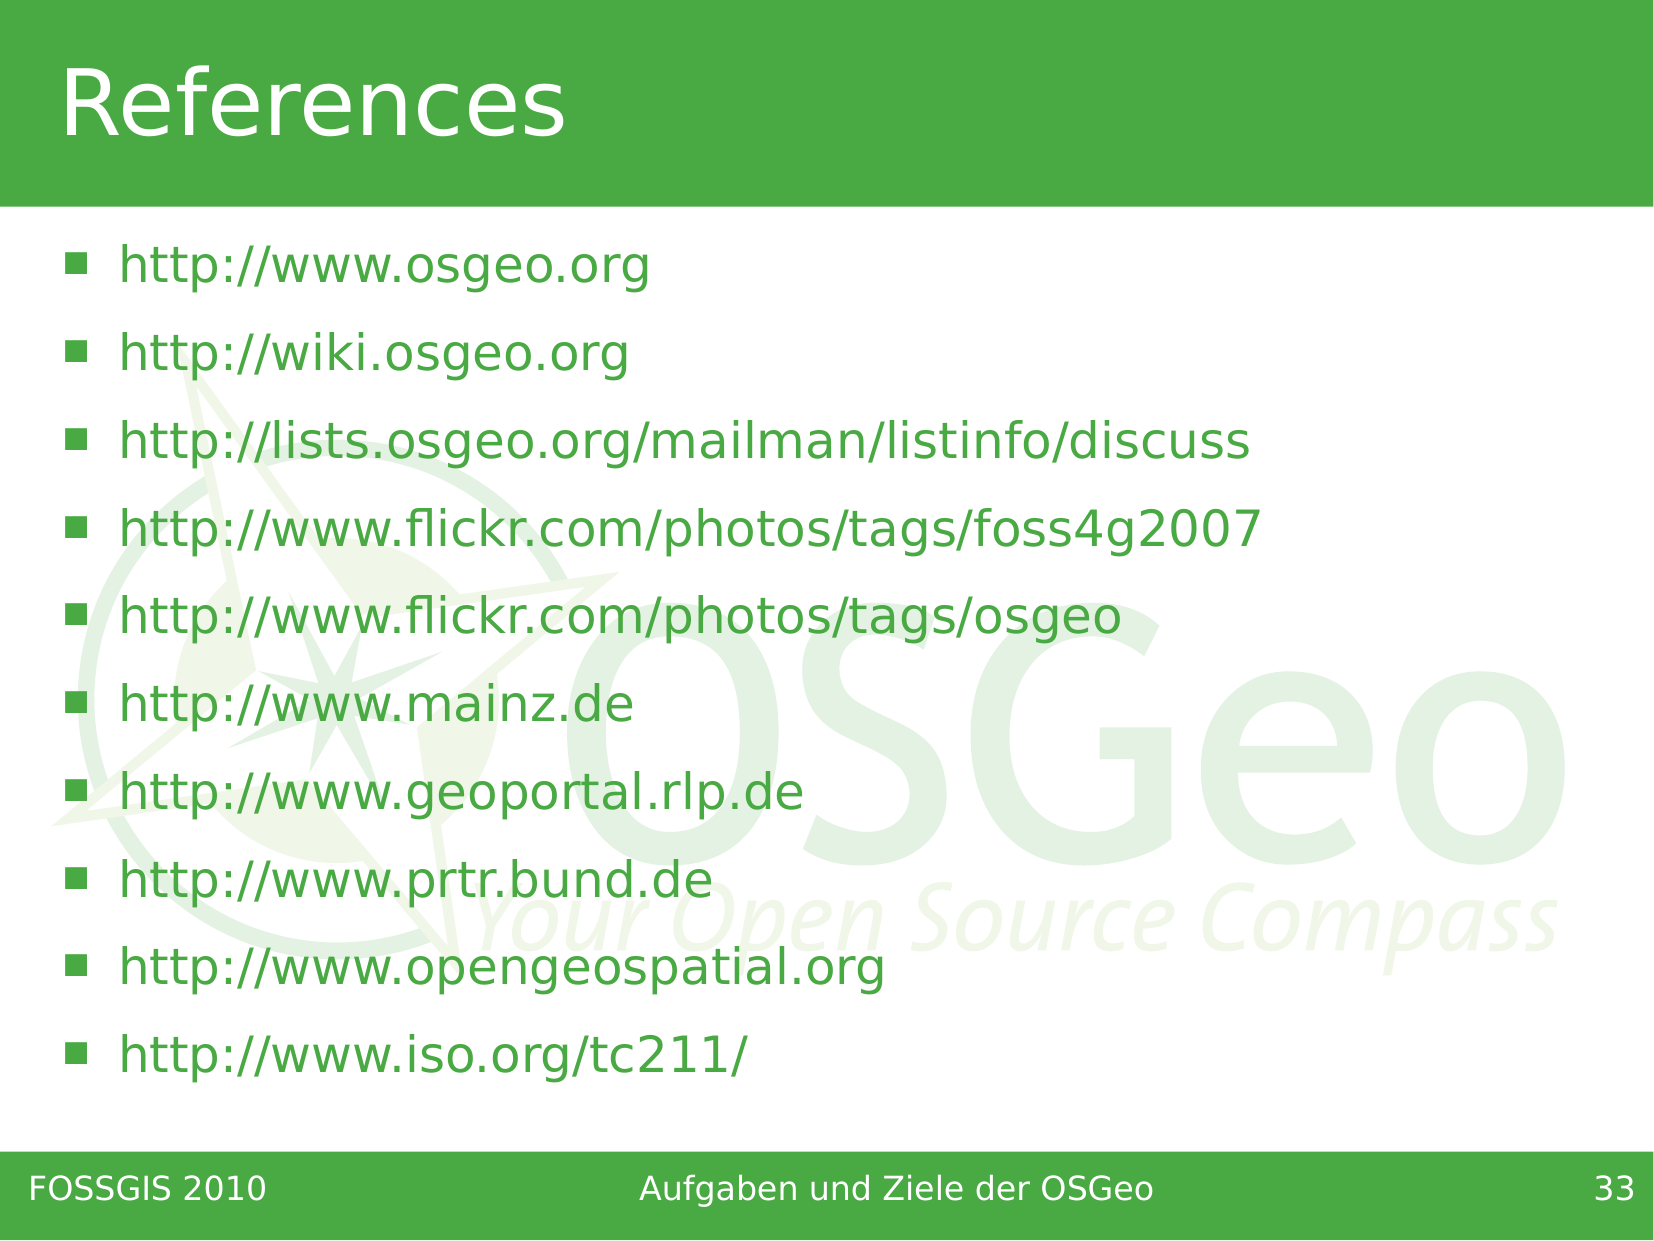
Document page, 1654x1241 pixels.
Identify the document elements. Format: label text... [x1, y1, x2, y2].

list http://www.osgeo.org http://wiki.osgeo.org http://lists.osgeo.org/mailman/listinfo/discuss http://www.flickr.com/photos/tags/foss4g2007 http://www.flickr.com/photos/tags/osgeo http://www.mainz.de http://www.geoportal.rlp.de http://www.prtr.bund.de http://www.opengeospatial.org http://www.iso.org/tc211/ [47, 236, 1595, 1123]
title References [59, 29, 1536, 178]
